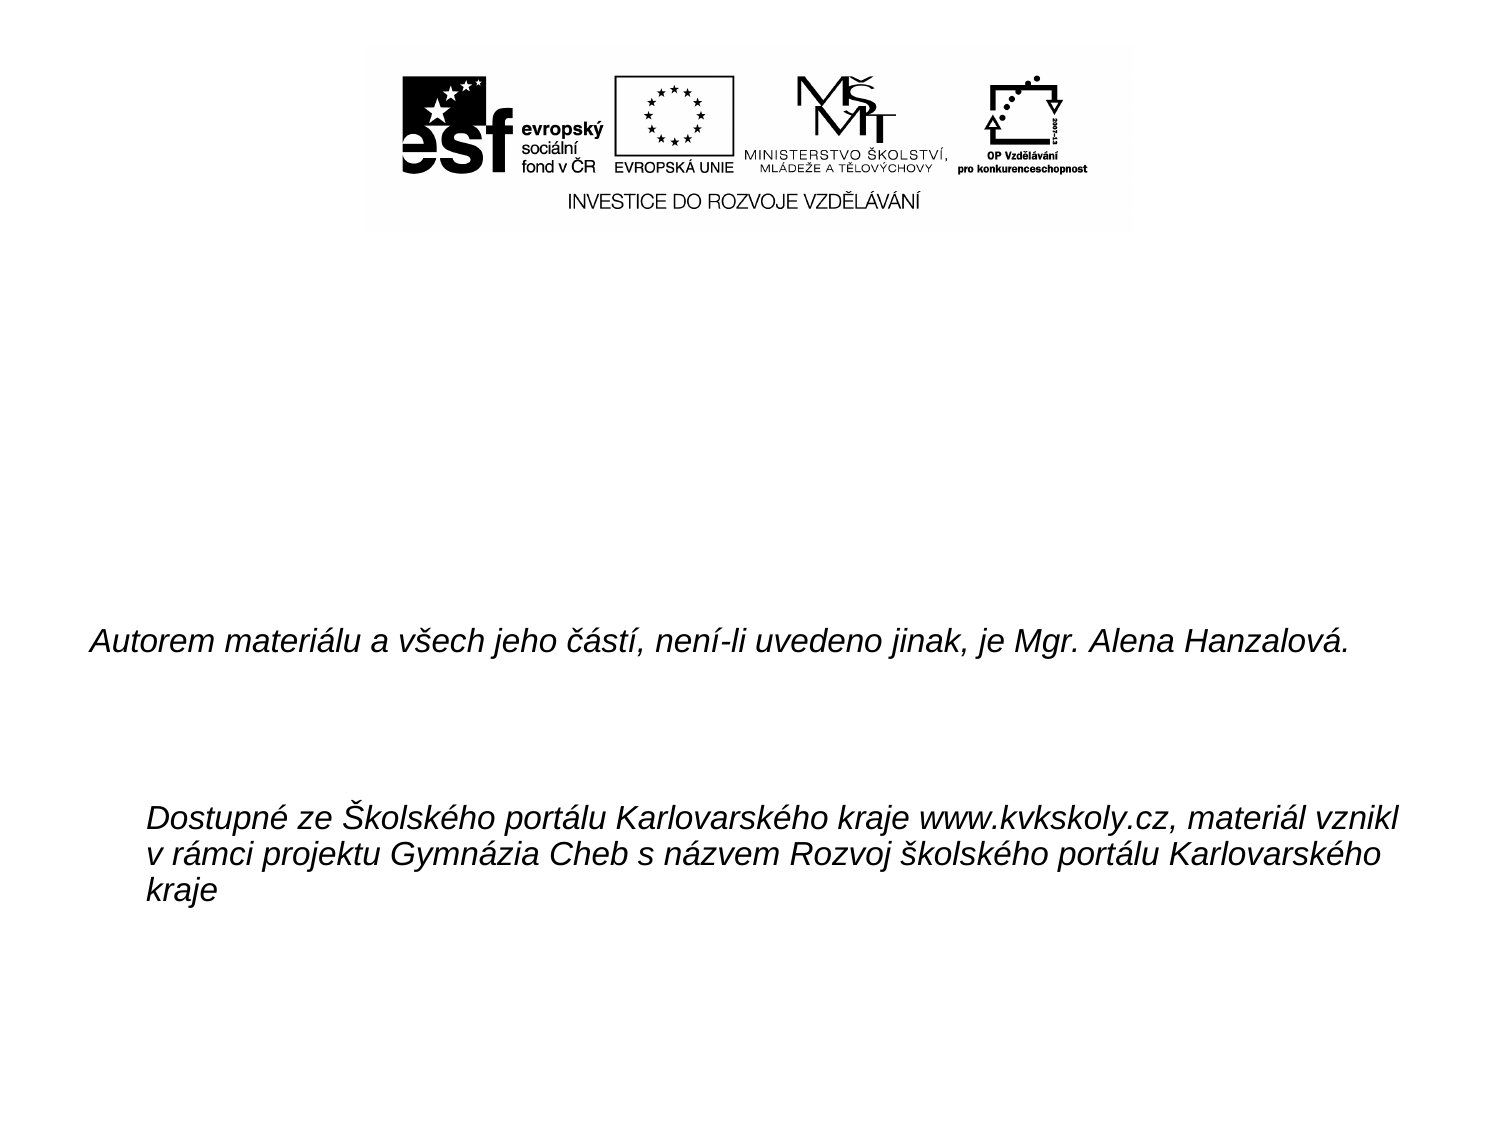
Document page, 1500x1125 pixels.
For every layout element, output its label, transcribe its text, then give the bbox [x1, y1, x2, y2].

picture [366, 45, 1134, 233]
list Autorem materiálu a všech jeho částí, není-li uvedeno jinak, je Mgr. Alena Hanzalová. Dostupné ze Školského portálu Karlovarského kraje www.kvkskoly.cz, materiál vznikl v rámci projektu Gymnázia Cheb s názvem Rozvoj školského portálu Karlovarského kraje [75, 262, 1426, 1006]
